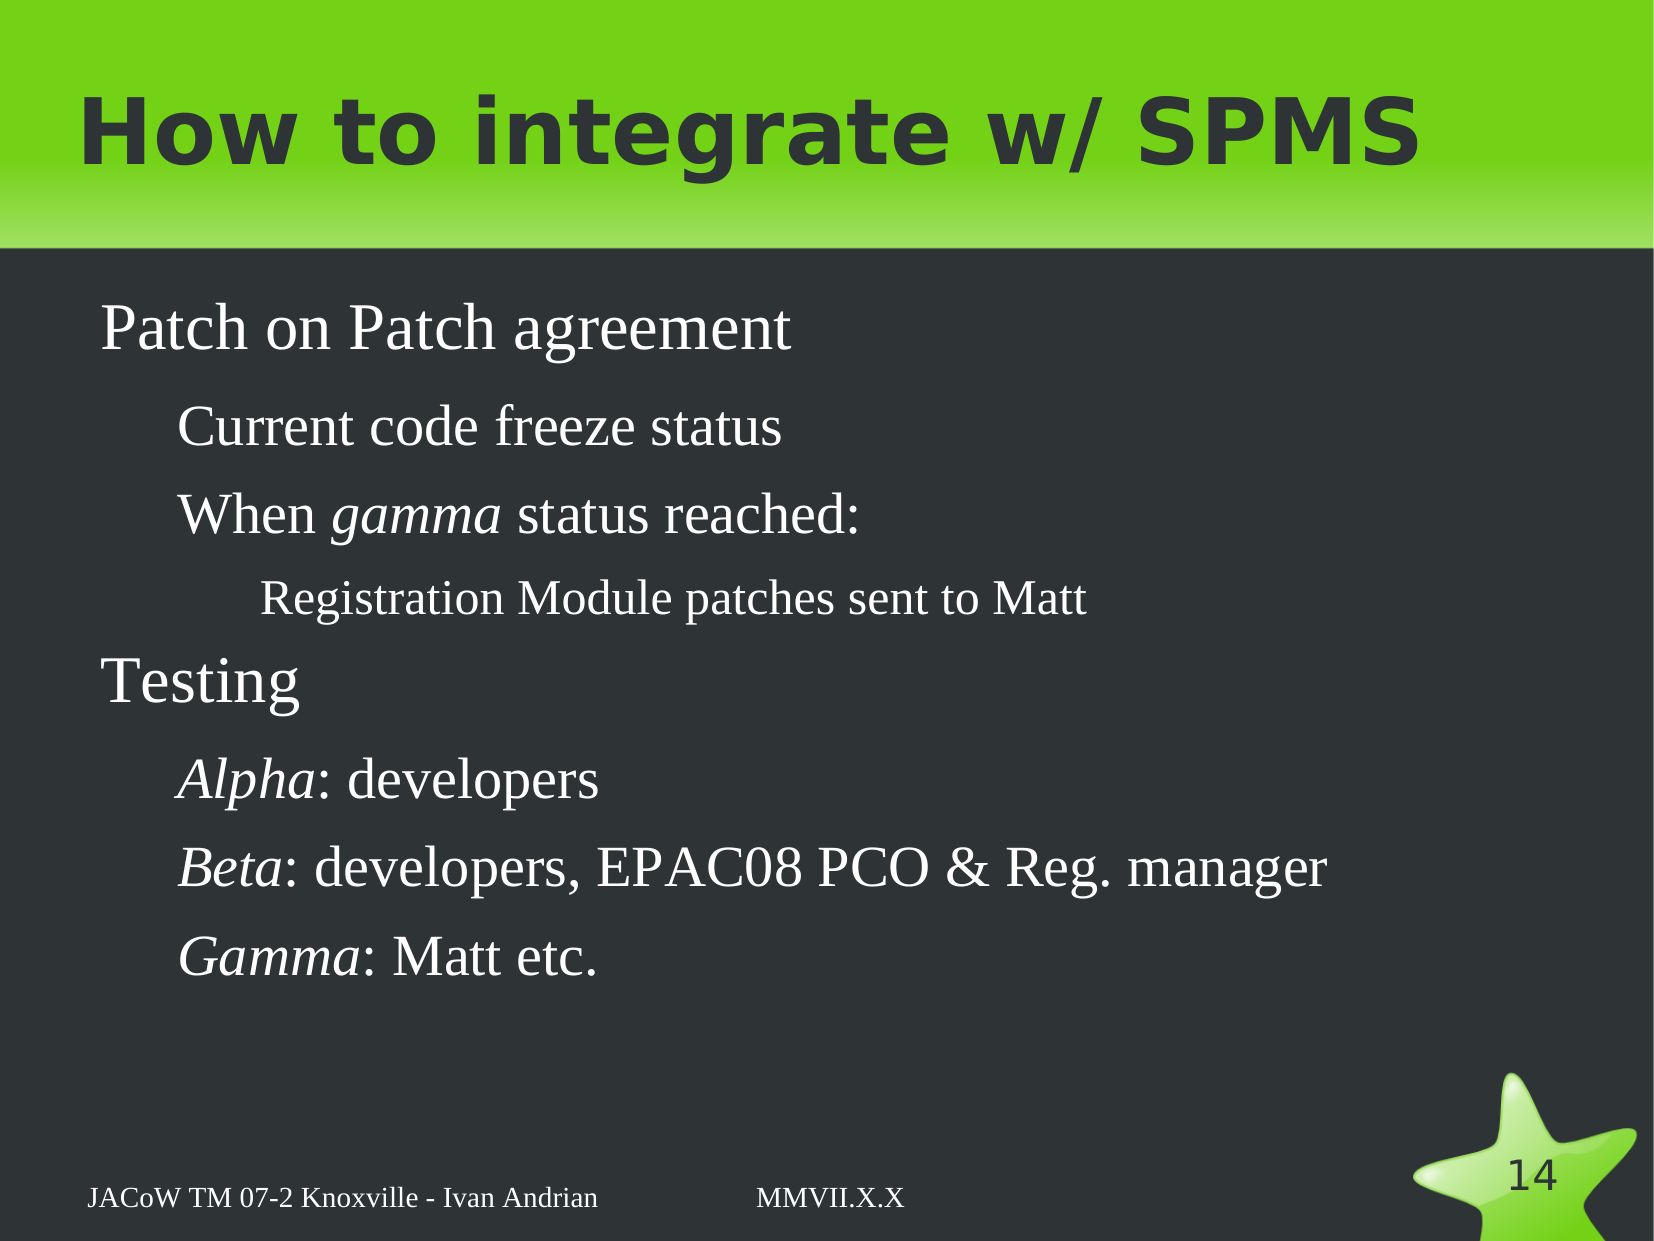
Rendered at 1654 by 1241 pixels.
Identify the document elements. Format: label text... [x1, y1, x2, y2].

list Patch on Patch agreement Current code freeze status When gamma status reached: Registration Module patches sent to Matt Testing Alpha: developers Beta: developers, EPAC08 PCO & Reg. manager Gamma: Matt etc. [82, 290, 1571, 1126]
picture [0, 0, 1654, 1241]
title How to integrate w/ SPMS [76, 29, 1565, 237]
